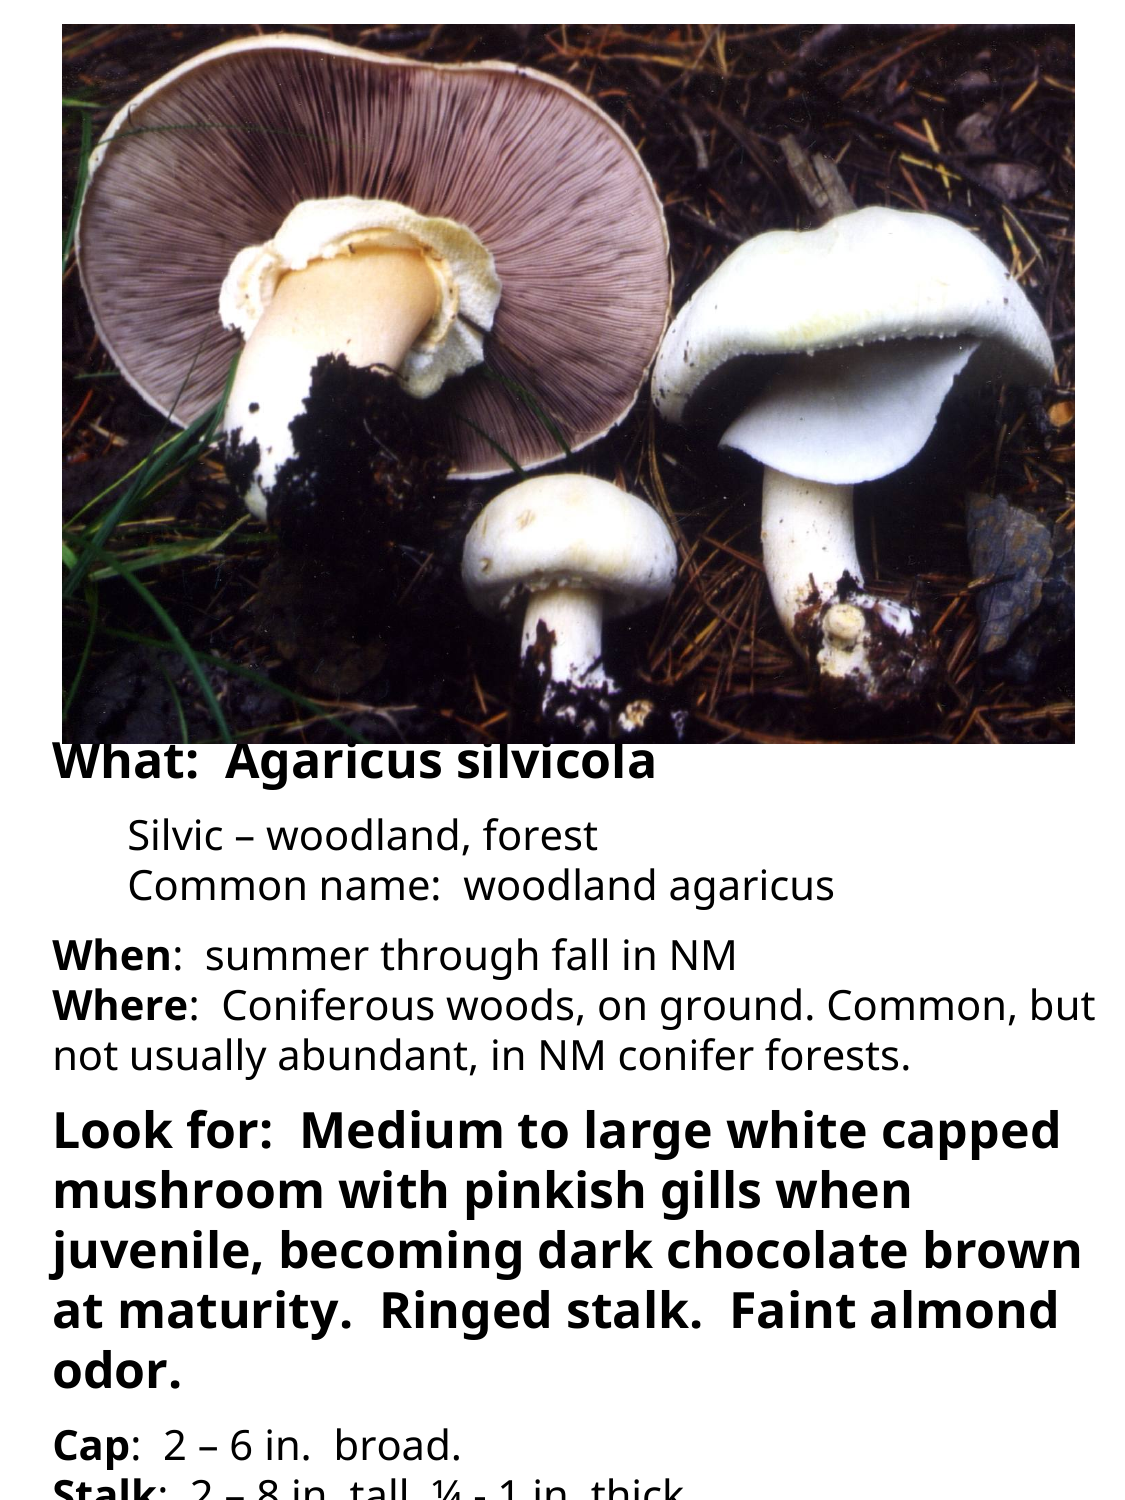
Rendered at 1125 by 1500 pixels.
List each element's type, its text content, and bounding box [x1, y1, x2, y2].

picture [62, 24, 1075, 745]
text_box What: Agaricus silvicola Silvic – woodland, forest Common name: woodland agaricus When: summer through fall in NM Where: Coniferous woods, on ground. Common, but not usually abundant, in NM conifer forests. Look for: Medium to large white capped mushroom with pinkish gills when juvenile, becoming dark chocolate brown at maturity. Ringed stalk. Faint almond odor. Cap: 2 – 6 in. broad. Stalk: 2 – 8 in. tall, ¼ - 1 in. thick [37, 721, 1125, 1500]
